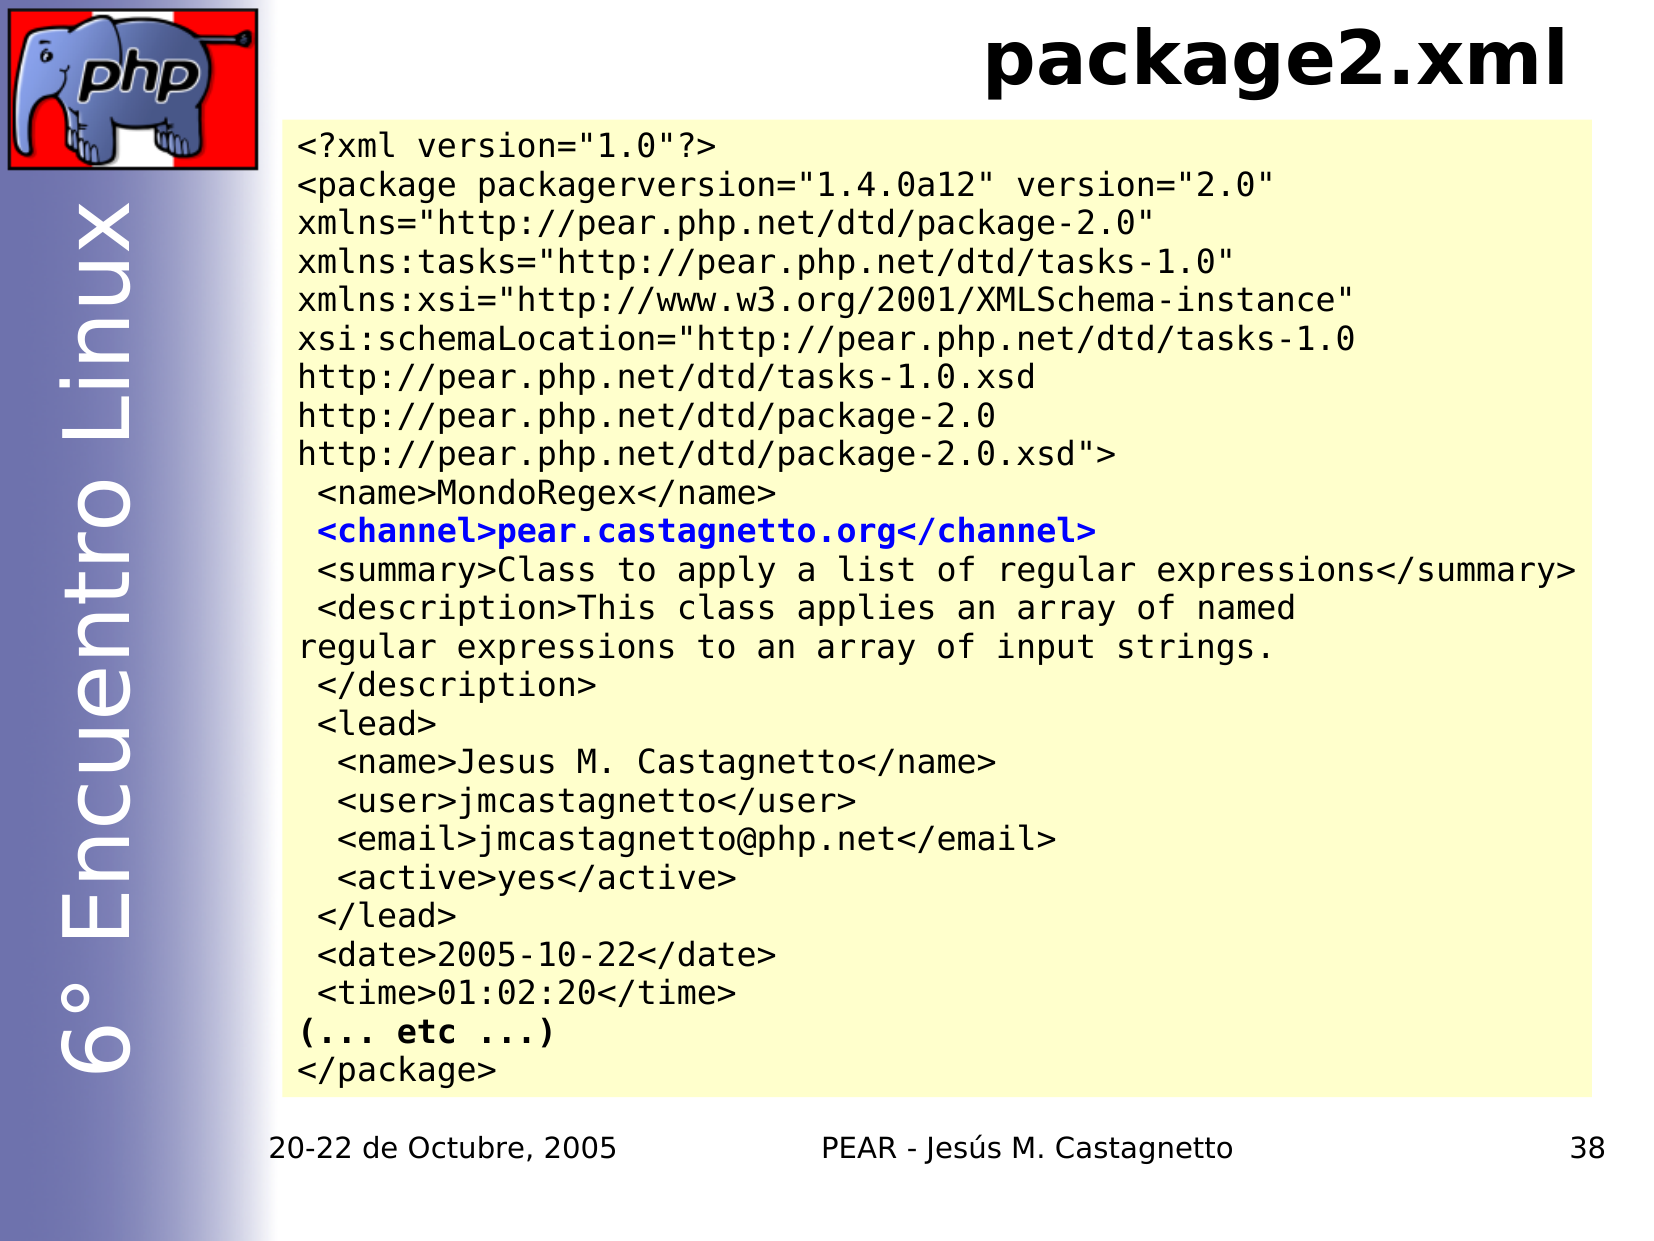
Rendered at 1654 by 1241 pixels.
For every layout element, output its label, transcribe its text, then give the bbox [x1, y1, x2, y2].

text_box <?xml version="1.0"?> <package packagerversion="1.4.0a12" version="2.0" xmlns="http://pear.php.net/dtd/package-2.0" xmlns:tasks="http://pear.php.net/dtd/tasks-1.0" xmlns:xsi="http://www.w3.org/2001/XMLSchema-instance" xsi:schemaLocation="http://pear.php.net/dtd/tasks-1.0 http://pear.php.net/dtd/tasks-1.0.xsd http://pear.php.net/dtd/package-2.0 http://pear.php.net/dtd/package-2.0.xsd"> <name>MondoRegex</name> <channel>pear.castagnetto.org</channel> <summary>Class to apply a list of regular expressions</summary> <description>This class applies an array of named regular expressions to an array of input strings. </description> <lead> <name>Jesus M. Castagnetto</name> <user>jmcastagnetto</user> <email>jmcastagnetto@php.net</email> <active>yes</active> </lead> <date>2005-10-22</date> <time>01:02:20</time> (... etc ...) </package> [282, 119, 1592, 1098]
title package2.xml [919, 15, 1633, 103]
picture [0, 0, 1654, 1241]
